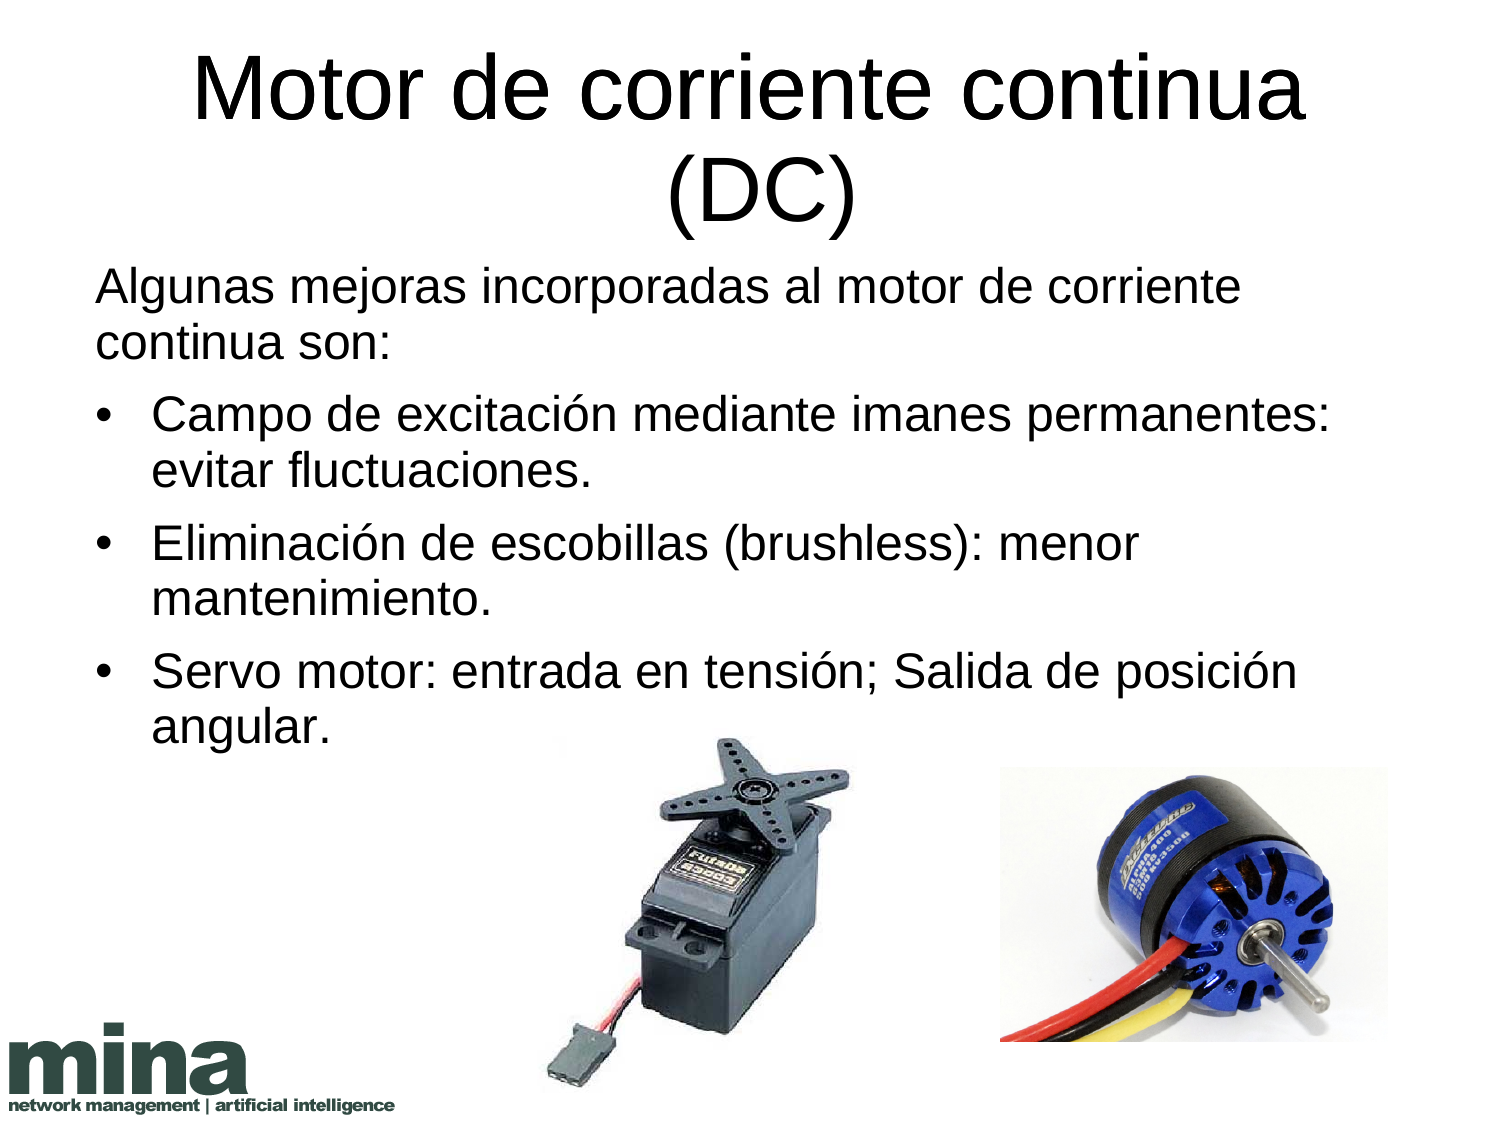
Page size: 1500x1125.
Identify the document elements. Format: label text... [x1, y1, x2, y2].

title Motor de corriente continua (DC) [75, 28, 1450, 250]
picture [0, 1016, 402, 1119]
picture [1000, 767, 1388, 1042]
list Algunas mejoras incorporadas al motor de corriente continua son: Campo de excitación mediante imanes permanentes: evitar fluctuaciones. Eliminación de escobillas (brushless): menor mantenimiento. Servo motor: entrada en tensión; Salida de posición angular. [80, 250, 1431, 994]
picture [537, 728, 857, 1093]
